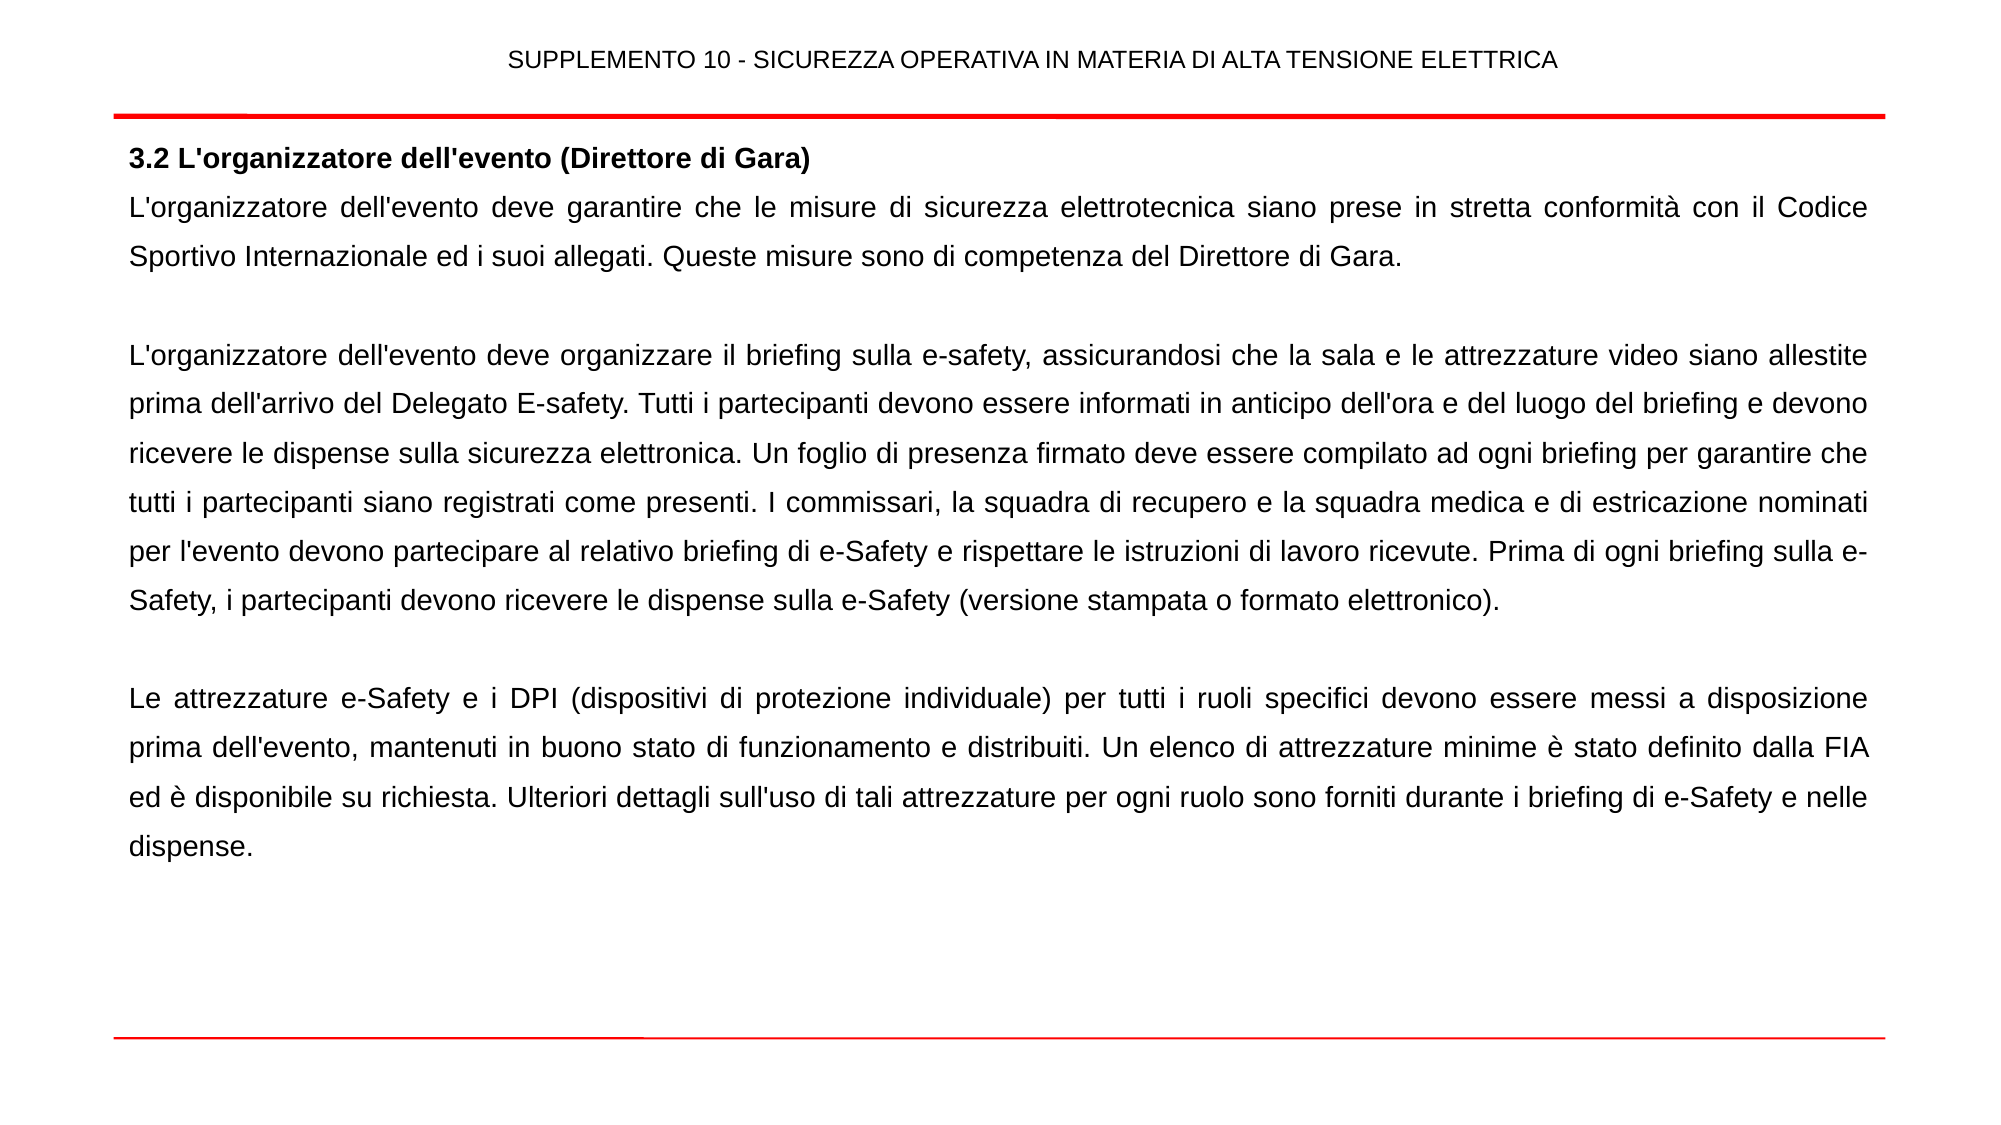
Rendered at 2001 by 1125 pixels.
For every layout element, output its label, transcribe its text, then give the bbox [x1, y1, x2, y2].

text_box SUPPLEMENTO 10 - SICUREZZA OPERATIVA IN MATERIA DI ALTA TENSIONE ELETTRICA [173, 38, 1895, 82]
text_box 3.2 L'organizzatore dell'evento (Direttore di Gara) L'organizzatore dell'evento deve garantire che le misure di sicurezza elettrotecnica siano prese in stretta conformità con il Codice Sportivo Internazionale ed i suoi allegati. Queste misure sono di competenza del Direttore di Gara. L'organizzatore dell'evento deve organizzare il briefing sulla e-safety, assicurandosi che la sala e le attrezzature video siano allestite prima dell'arrivo del Delegato E-safety. Tutti i partecipanti devono essere informati in anticipo dell'ora e del luogo del briefing e devono ricevere le dispense sulla sicurezza elettronica. Un foglio di presenza firmato deve essere compilato ad ogni briefing per garantire che tutti i partecipanti siano registrati come presenti. I commissari, la squadra di recupero e la squadra medica e di estricazione nominati per l'evento devono partecipare al relativo briefing di e-Safety e rispettare le istruzioni di lavoro ricevute. Prima di ogni briefing sulla e-Safety, i partecipanti devono ricevere le dispense sulla e-Safety (versione stampata o formato elettronico). Le attrezzature e-Safety e i DPI (dispositivi di protezione individuale) per tutti i ruoli specifici devono essere messi a disposizione prima dell'evento, mantenuti in buono stato di funzionamento e distribuiti. Un elenco di attrezzature minime è stato definito dalla FIA ed è disponibile su richiesta. Ulteriori dettagli sull'uso di tali attrezzature per ogni ruolo sono forniti durante i briefing di e-Safety e nelle dispense. [114, 118, 1886, 871]
